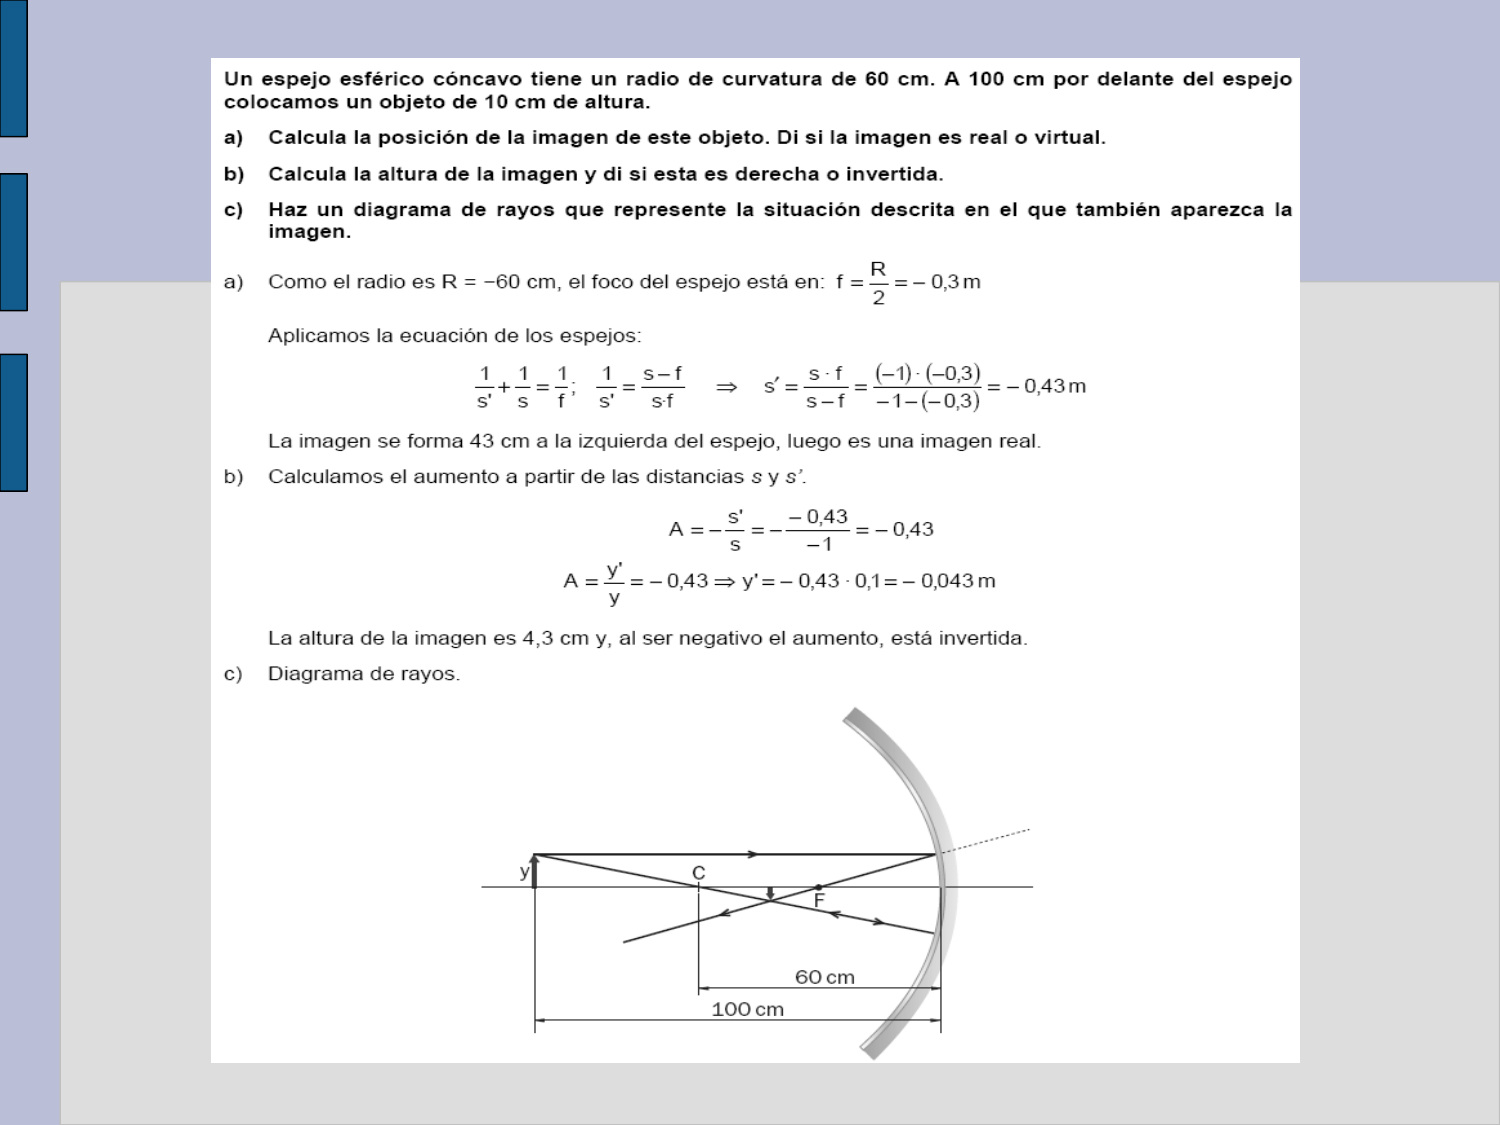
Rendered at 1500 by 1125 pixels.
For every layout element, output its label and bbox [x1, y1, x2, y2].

picture [211, 58, 1300, 1063]
